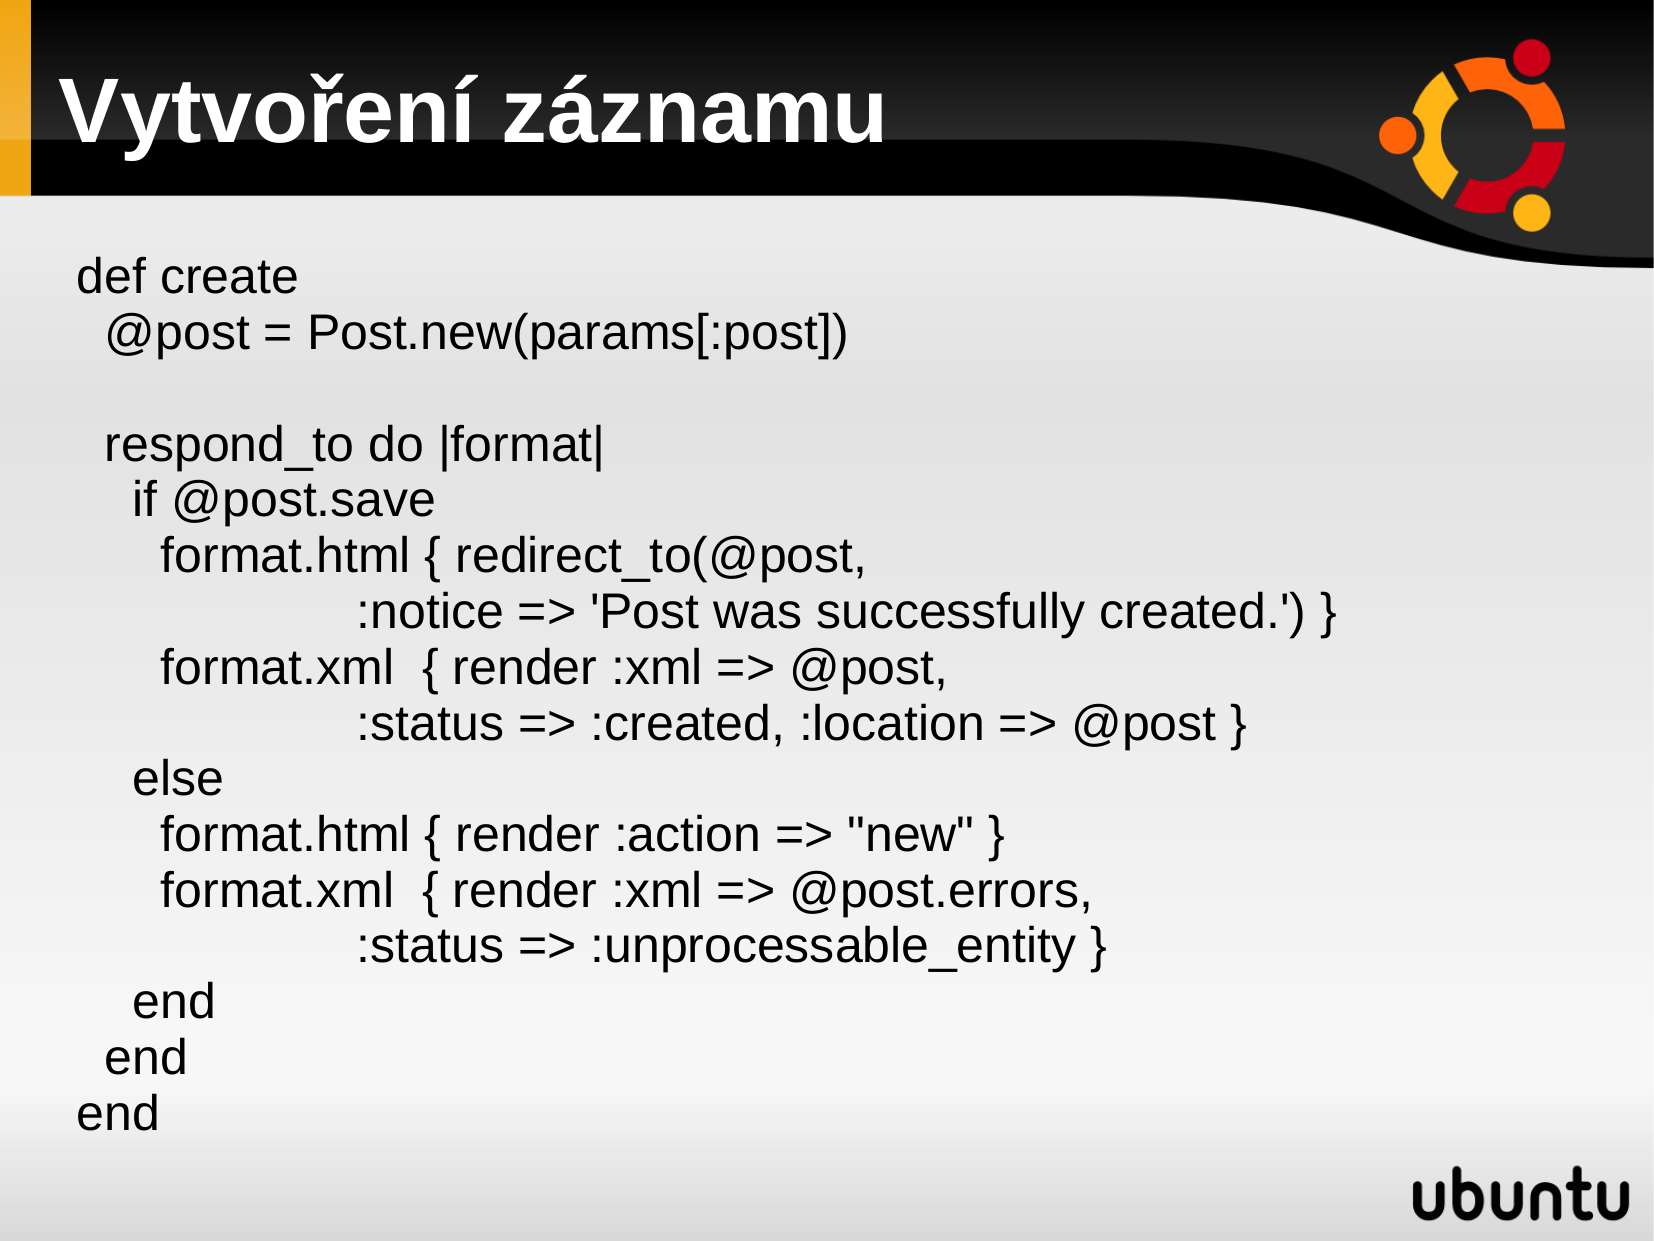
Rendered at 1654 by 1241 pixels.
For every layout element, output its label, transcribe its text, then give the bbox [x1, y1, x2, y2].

title Vytvoření záznamu [59, 14, 1565, 207]
list def create @post = Post.new(params[:post]) respond_to do |format| if @post.save format.html { redirect_to(@post, :notice => 'Post was successfully created.') } format.xml { render :xml => @post, :status => :created, :location => @post } else format.html { render :action => "new" } format.xml { render :xml => @post.errors, :status => :unprocessable_entity } end end end [76, 248, 1565, 1141]
picture [0, 0, 1654, 1241]
